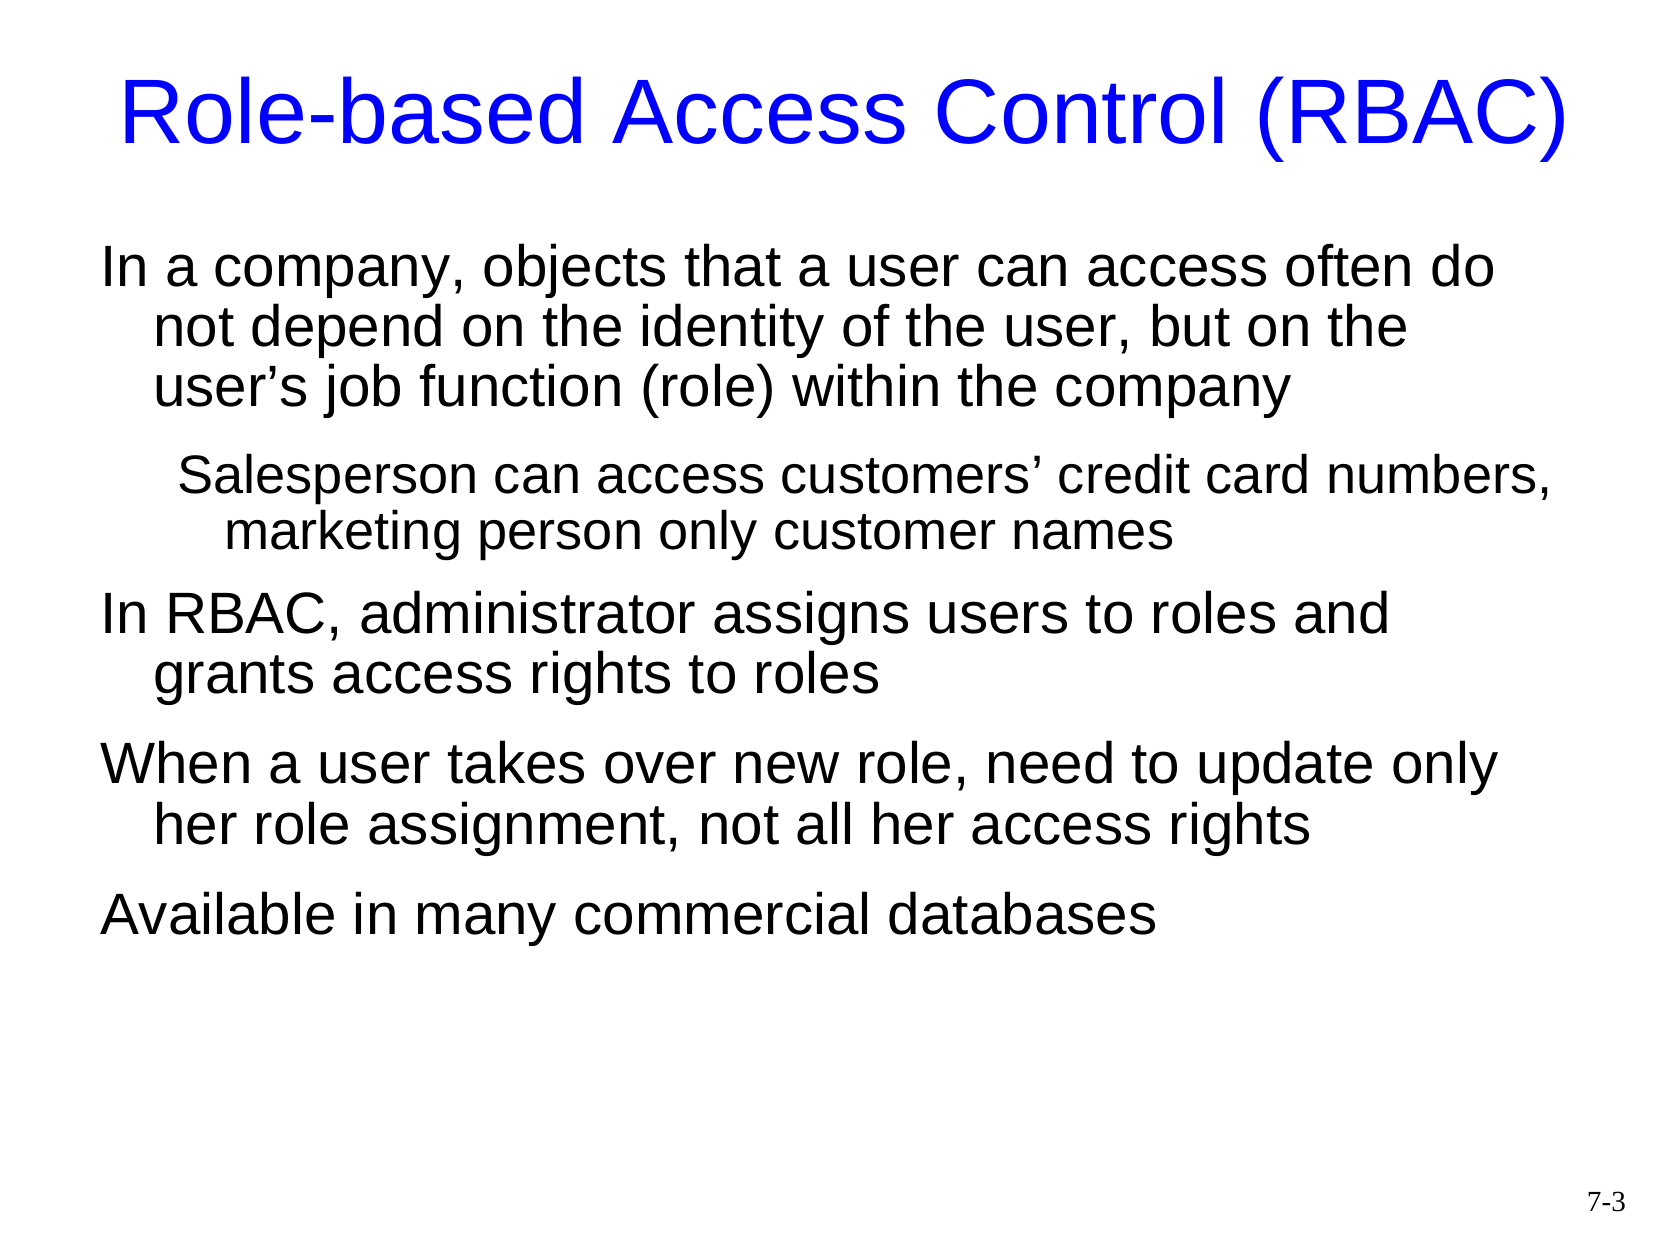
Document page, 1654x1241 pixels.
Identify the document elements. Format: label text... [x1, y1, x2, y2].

list In a company, objects that a user can access often do not depend on the identity of the user, but on the user’s job function (role) within the company Salesperson can access customers’ credit card numbers, marketing person only customer names In RBAC, administrator assigns users to roles and grants access rights to roles When a user takes over new role, need to update only her role assignment, not all her access rights Available in many commercial databases [82, 237, 1571, 1170]
title Role-based Access Control (RBAC) [84, 11, 1573, 218]
